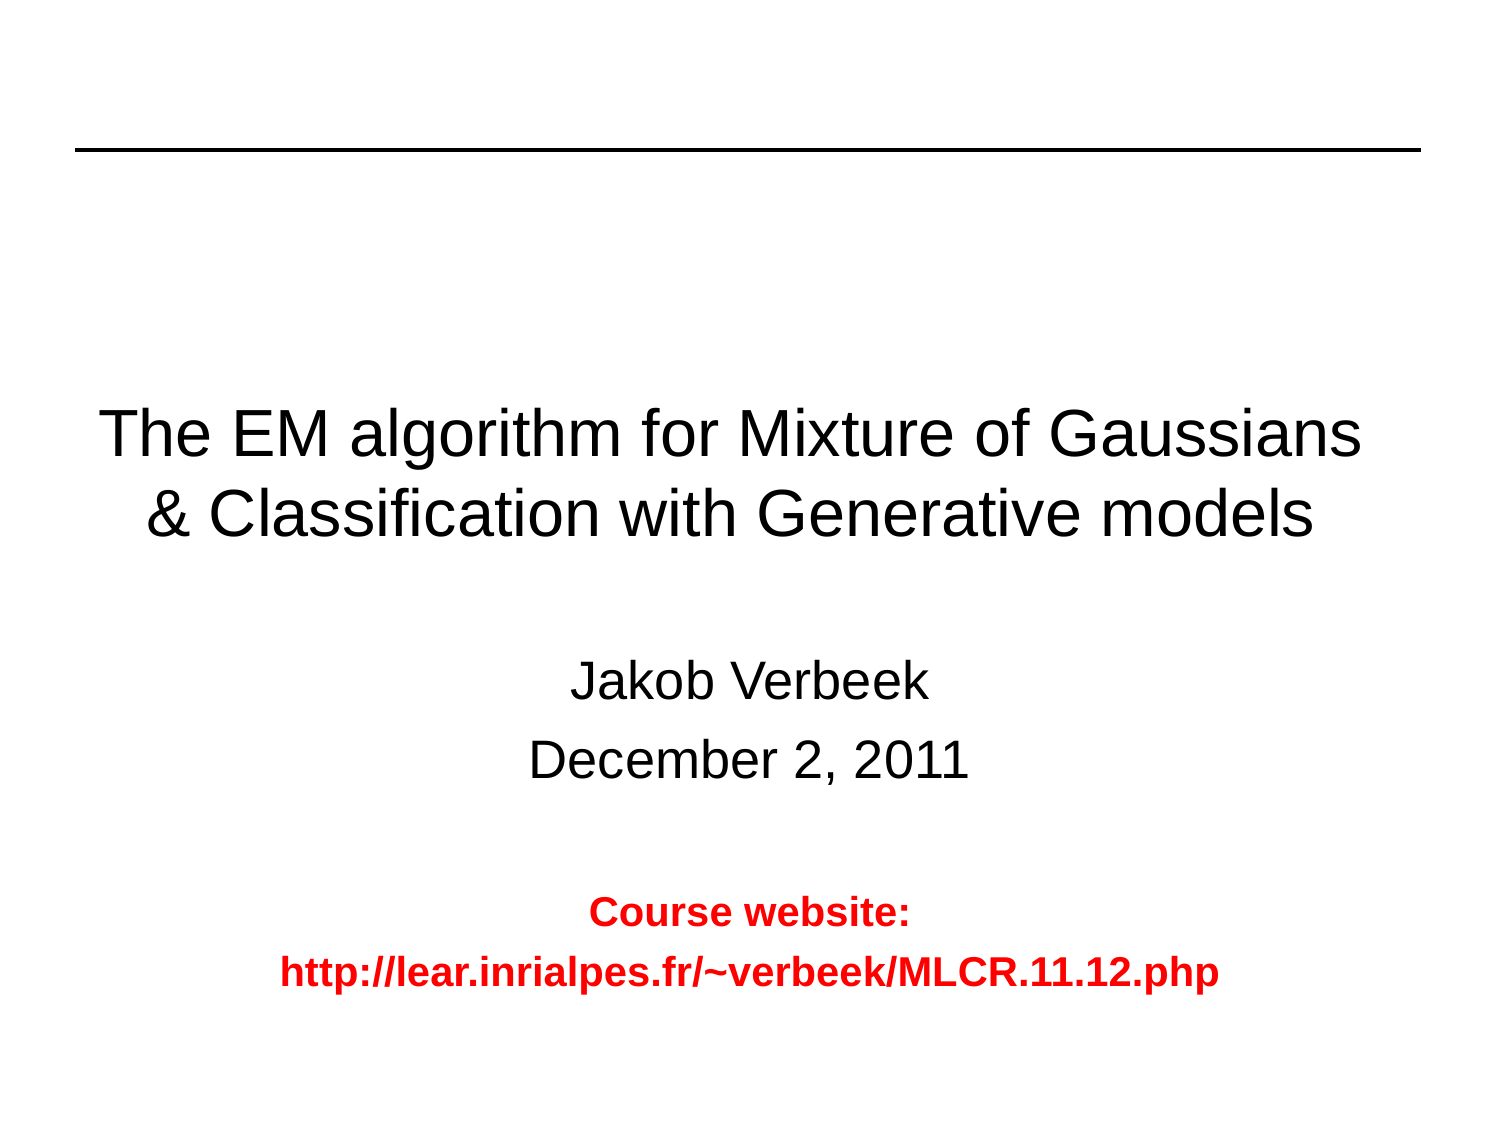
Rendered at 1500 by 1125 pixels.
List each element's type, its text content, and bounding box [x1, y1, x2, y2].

text_box Jakob Verbeek December 2, 2011 Course website: http://lear.inrialpes.fr/~verbeek/MLCR.11.12.php [225, 637, 1276, 1063]
title The EM algorithm for Mixture of Gaussians & Classification with Generative models [37, 349, 1426, 591]
